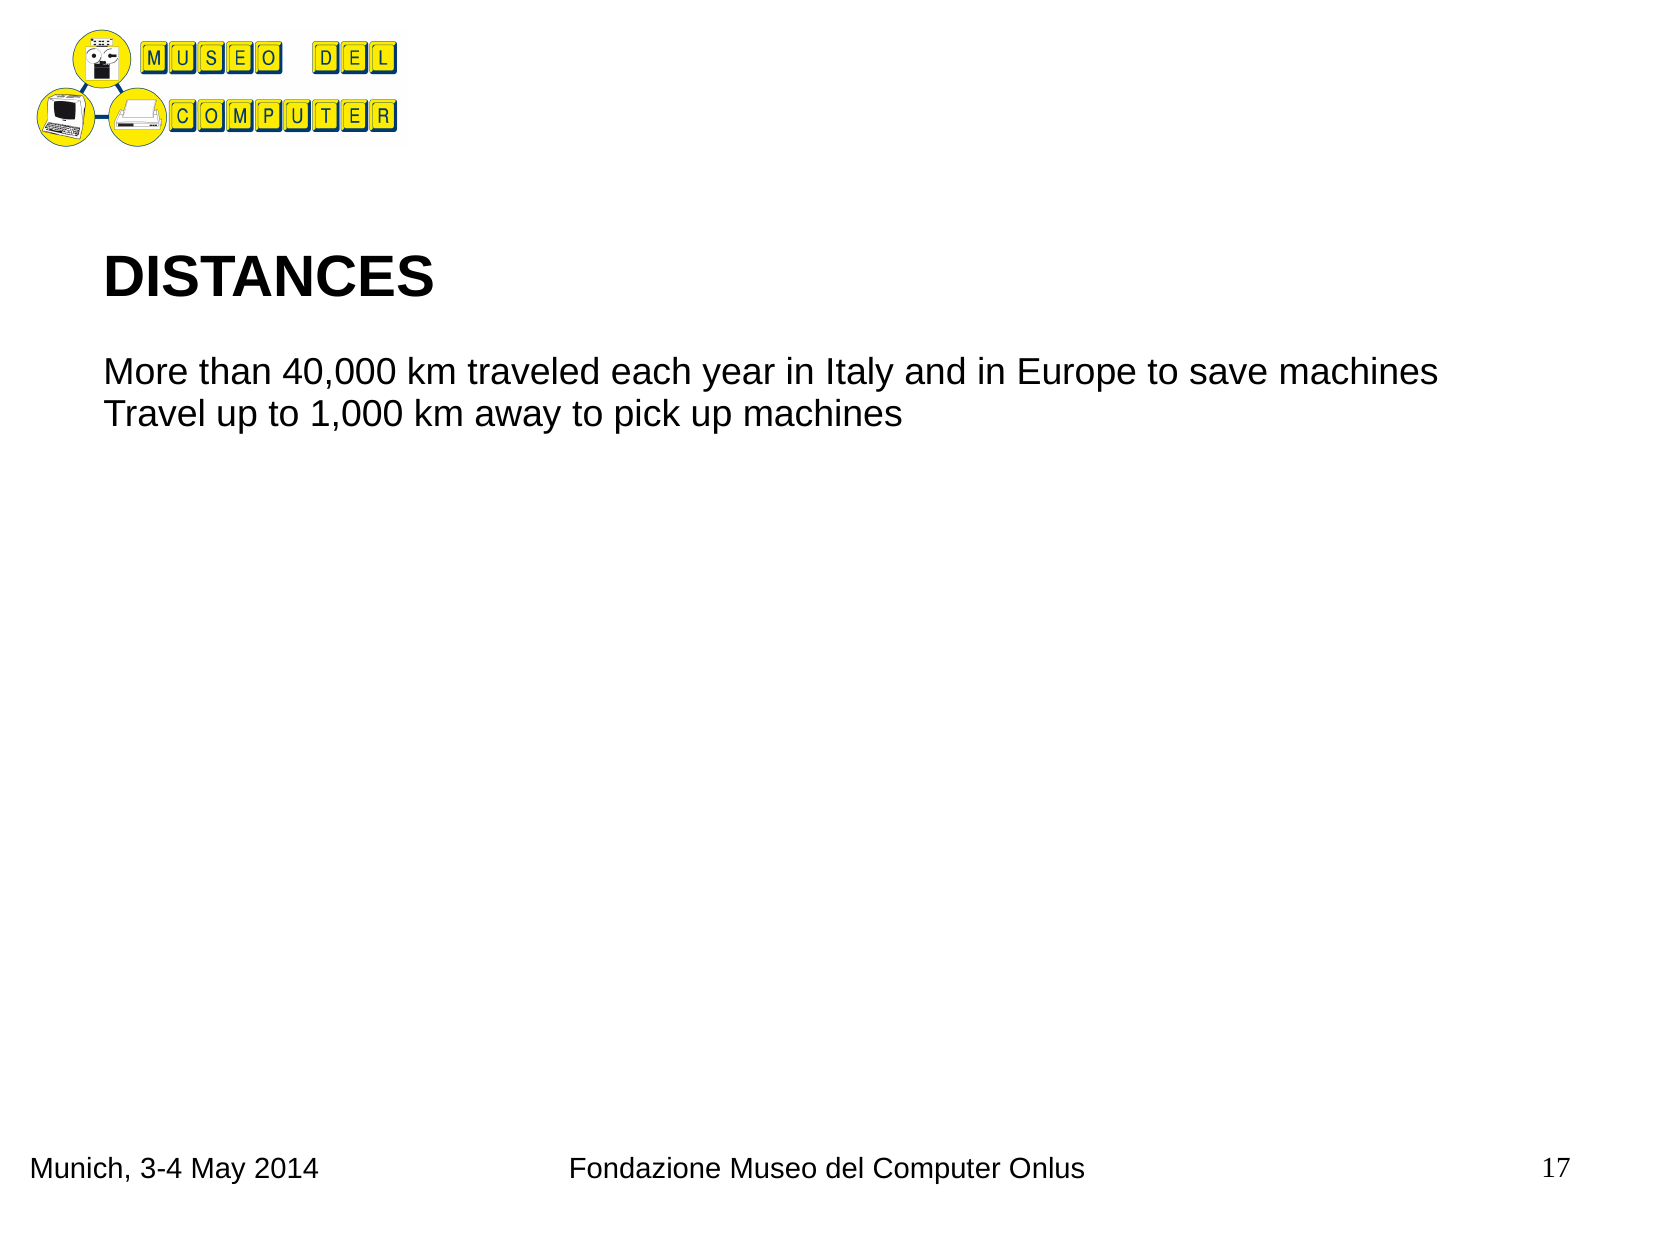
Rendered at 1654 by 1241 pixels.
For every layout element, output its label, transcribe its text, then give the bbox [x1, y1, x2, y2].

picture [29, 28, 409, 148]
text_box DISTANCES More than 40,000 km traveled each year in Italy and in Europe to save machines Travel up to 1,000 km away to pick up machines [88, 236, 1536, 486]
